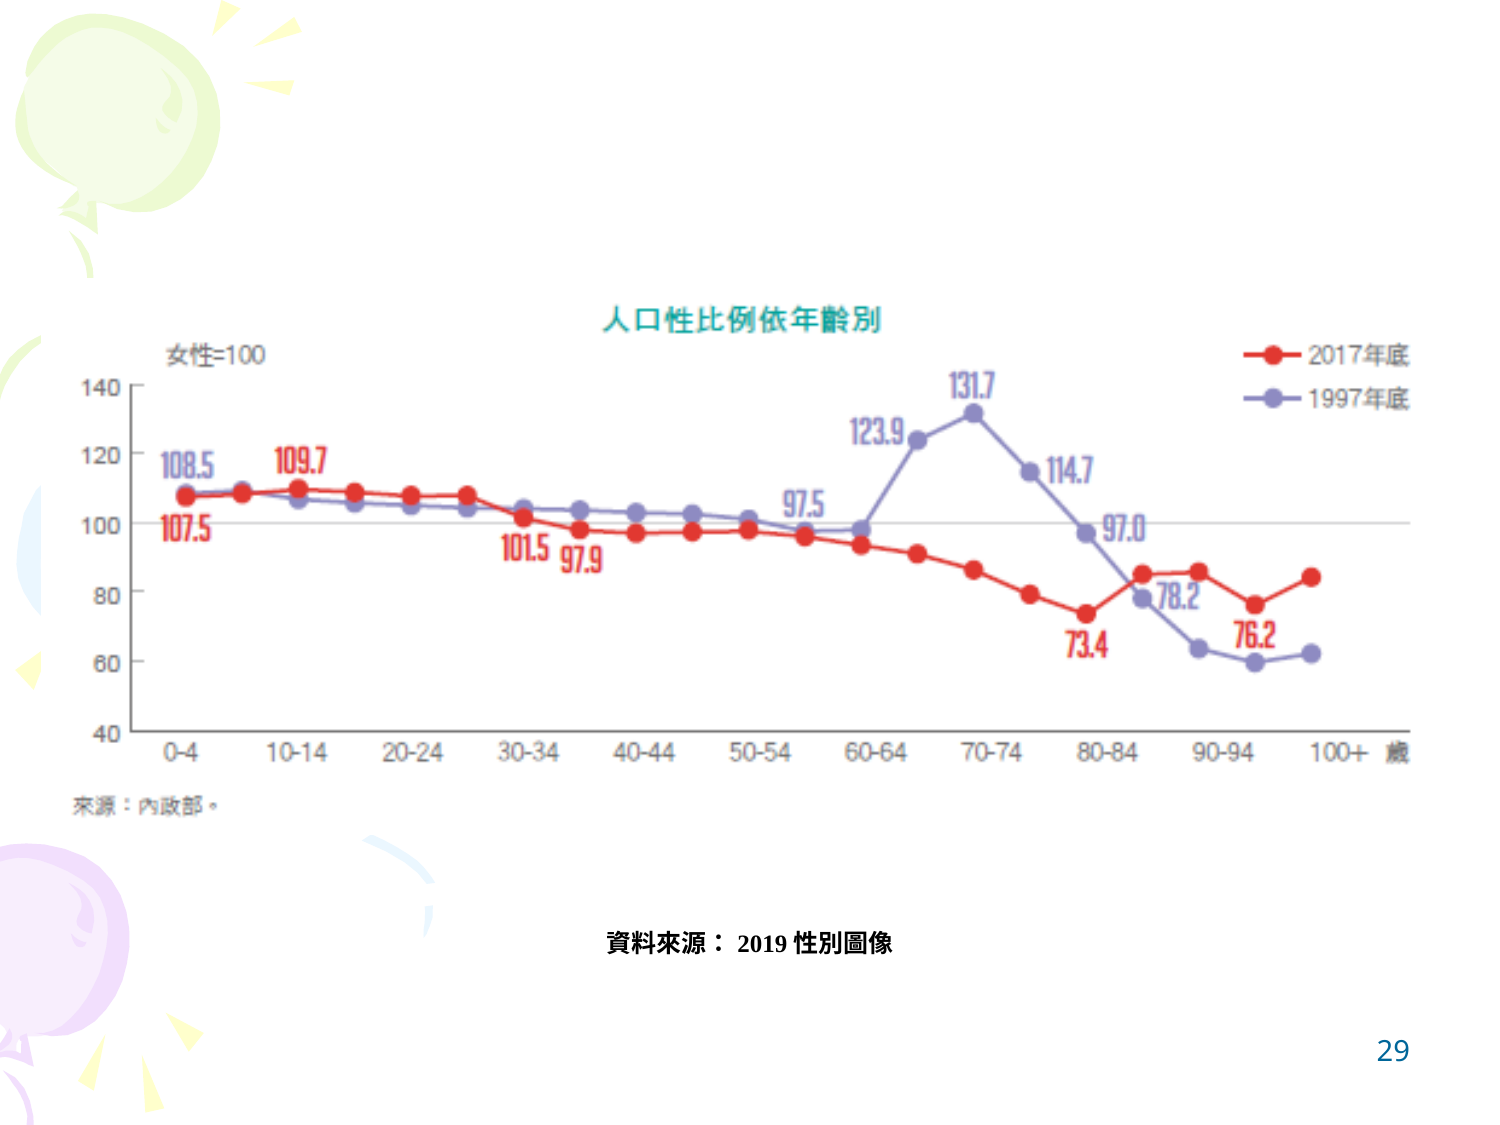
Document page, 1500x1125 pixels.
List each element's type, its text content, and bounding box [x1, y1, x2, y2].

text_box 資料來源：2019性別圖像 [395, 919, 1105, 966]
picture [41, 278, 1452, 835]
text_box <編號> [1074, 1024, 1426, 1100]
